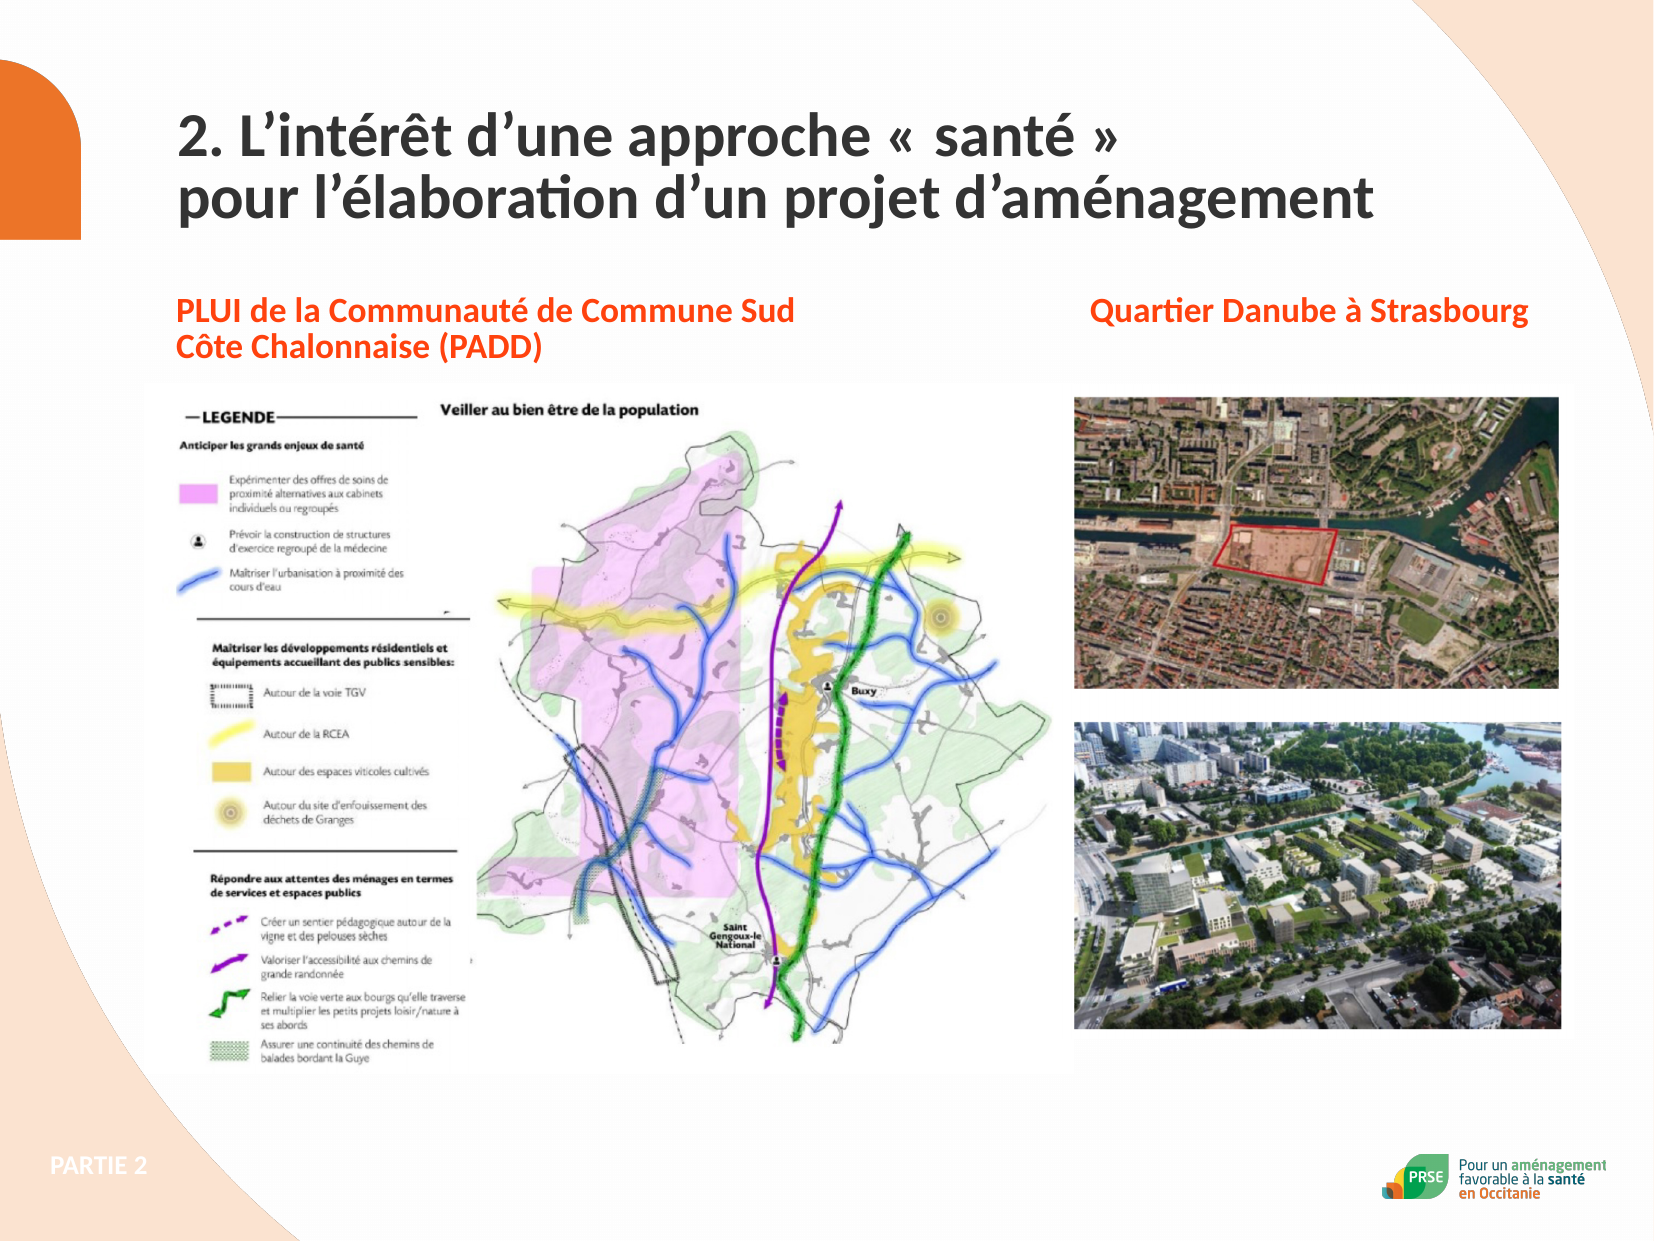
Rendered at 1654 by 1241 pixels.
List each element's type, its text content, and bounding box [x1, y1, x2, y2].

text_box PLUI de la Communauté de Commune Sud Côte Chalonnaise (PADD) [161, 288, 842, 523]
text_box PARTIE 2 [35, 1147, 308, 1195]
text_box Quartier Danube à Strasbourg [1075, 288, 1553, 378]
picture [0, 0, 1654, 1241]
title 2. L’intérêt d’une approche « santé » pour l’élaboration d’un projet d’aménagement [177, 57, 1619, 287]
